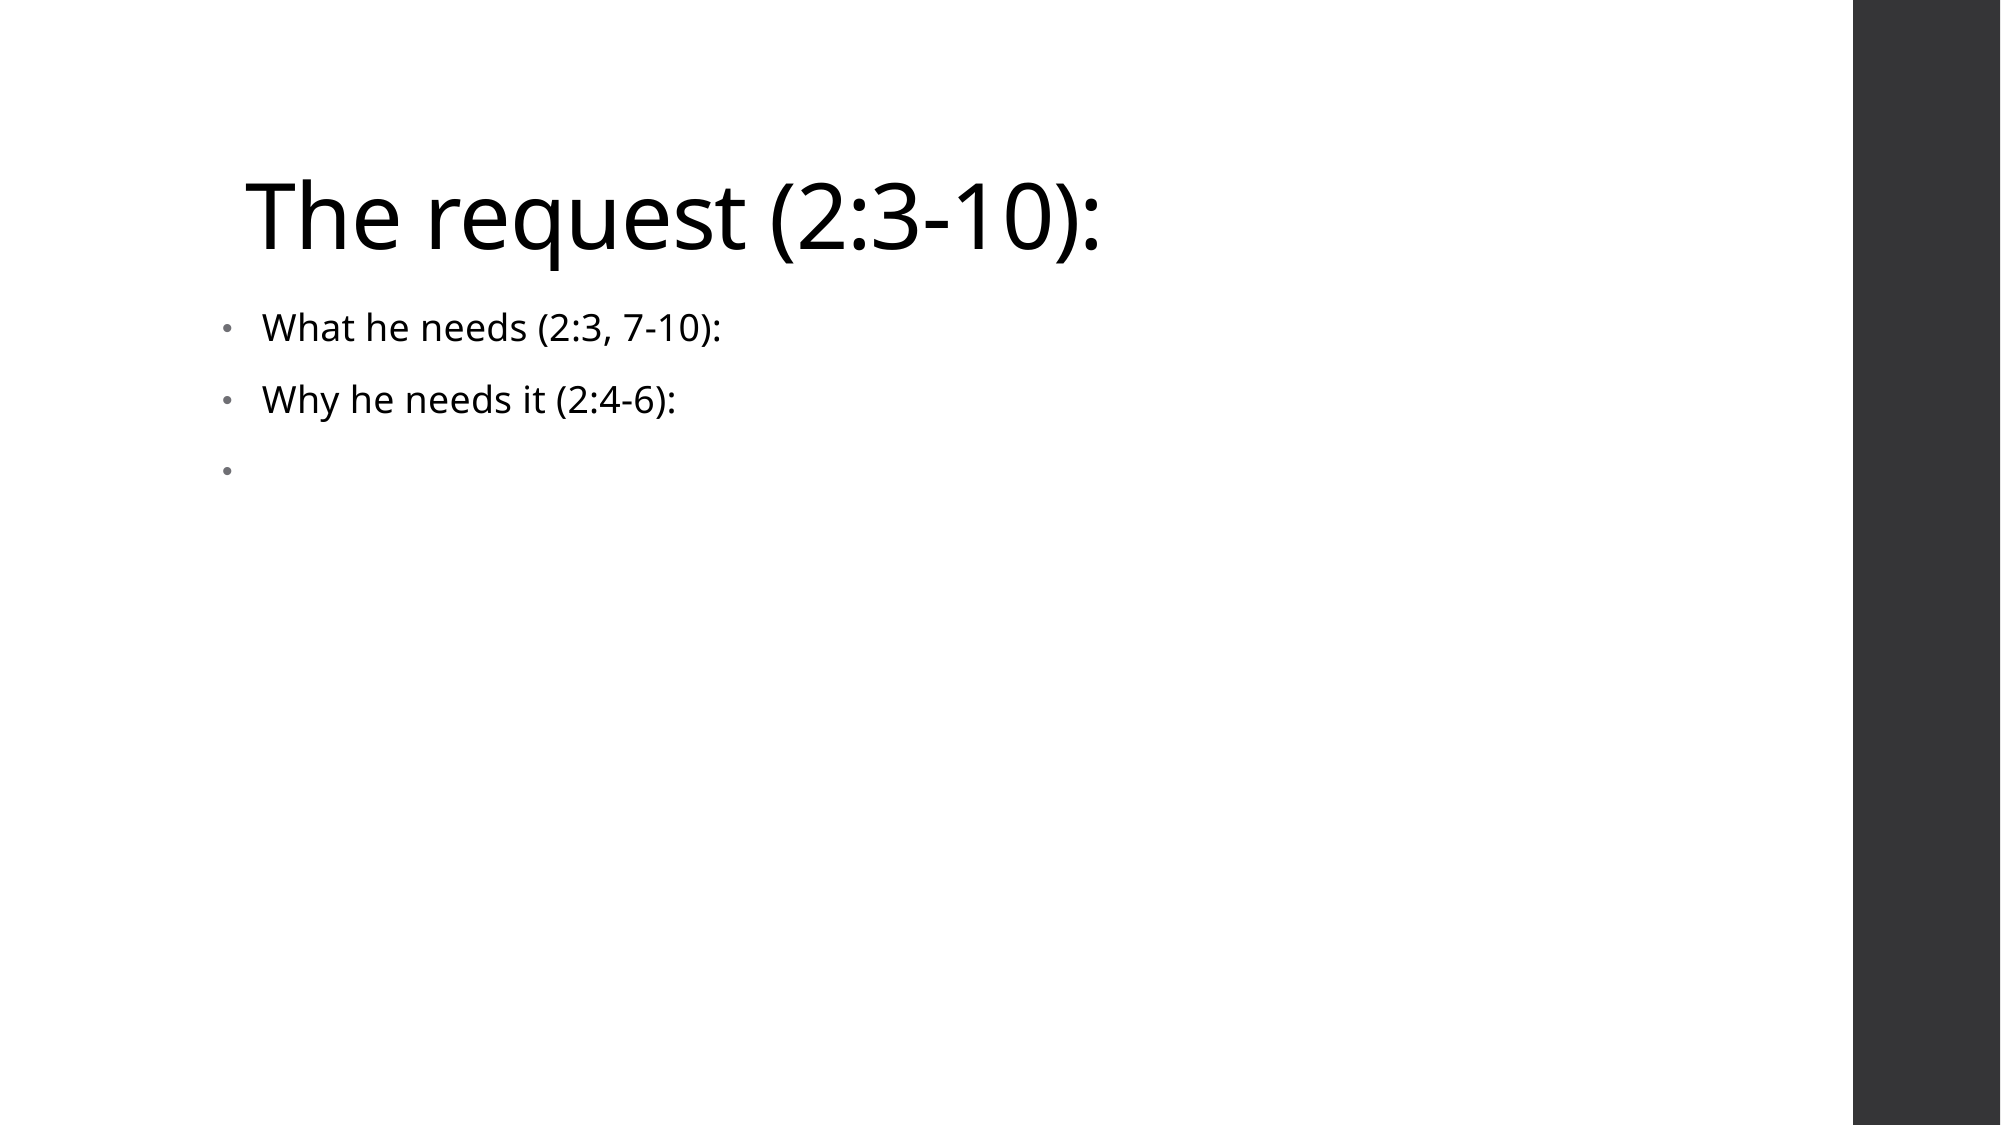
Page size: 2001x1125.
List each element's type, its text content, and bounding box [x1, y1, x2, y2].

list What he needs (2:3, 7-10): Why he needs it (2:4-6): [206, 299, 1617, 1014]
title The request (2:3-10): [206, 60, 1797, 278]
